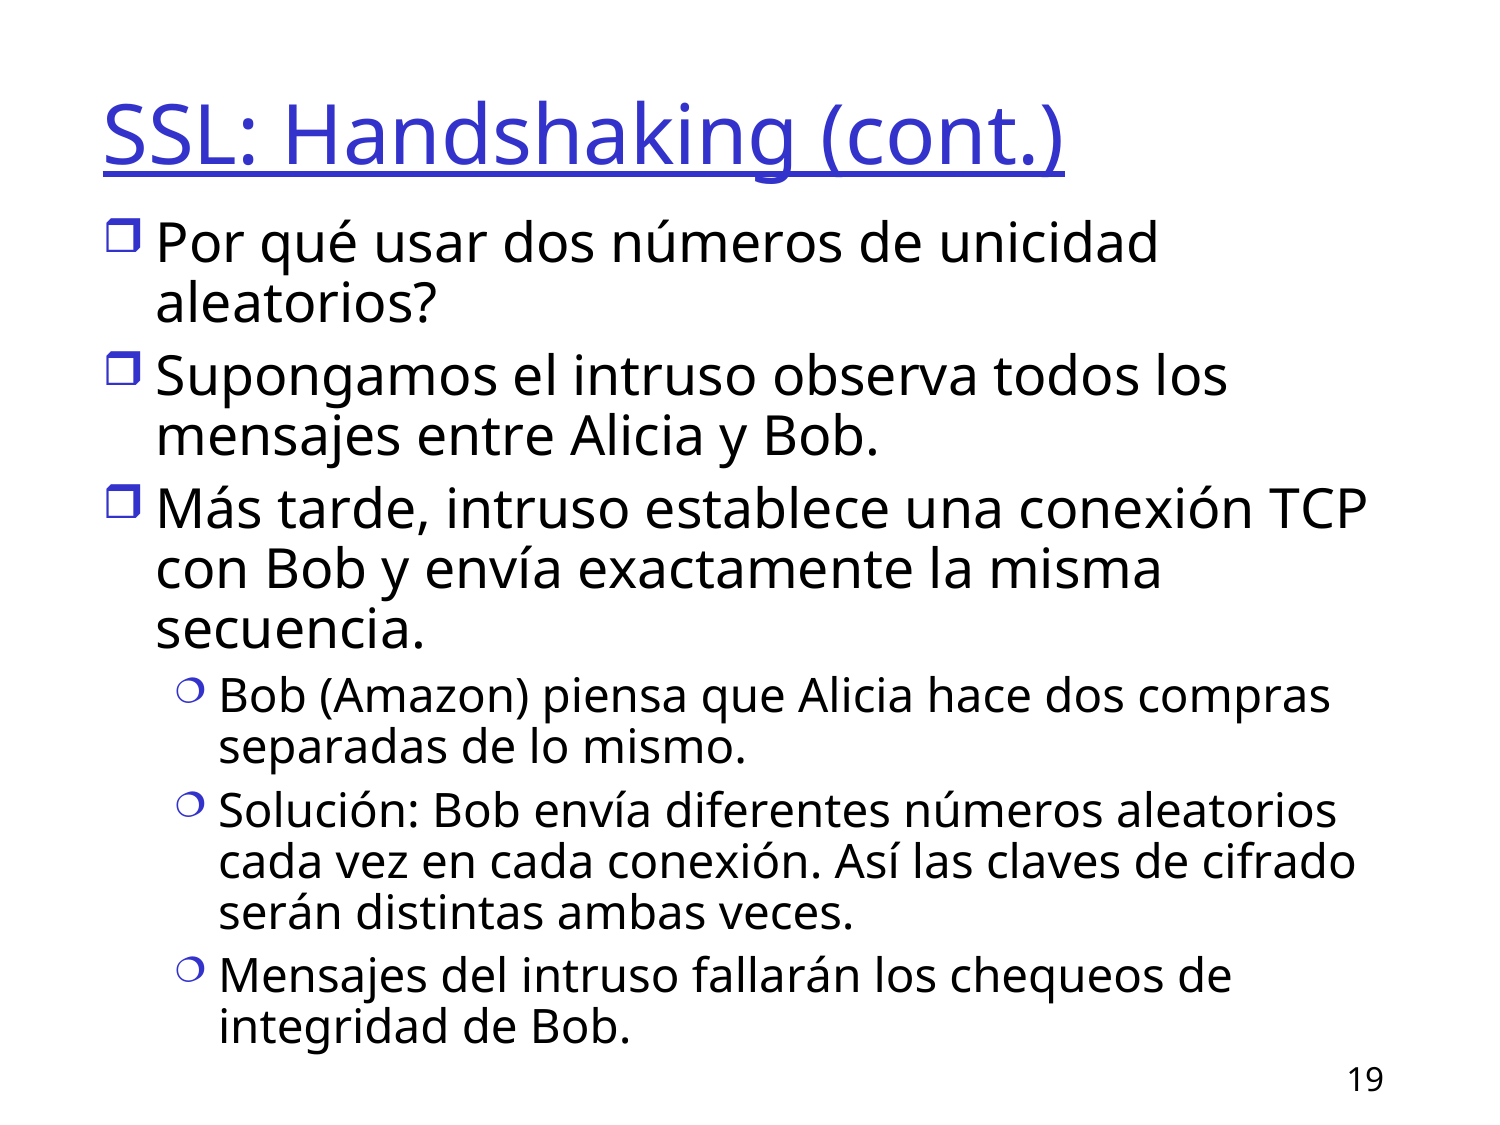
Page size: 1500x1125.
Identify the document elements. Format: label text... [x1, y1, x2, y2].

title SSL: Handshaking (cont.) [87, 37, 1363, 207]
list Por qué usar dos números de unicidad aleatorios? Supongamos el intruso observa todos los mensajes entre Alicia y Bob. Más tarde, intruso establece una conexión TCP con Bob y envía exactamente la misma secuencia. Bob (Amazon) piensa que Alicia hace dos compras separadas de lo mismo. Solución: Bob envía diferentes números aleatorios cada vez en cada conexión. Así las claves de cifrado serán distintas ambas veces. Mensajes del intruso fallarán los chequeos de integridad de Bob. [87, 207, 1421, 1071]
